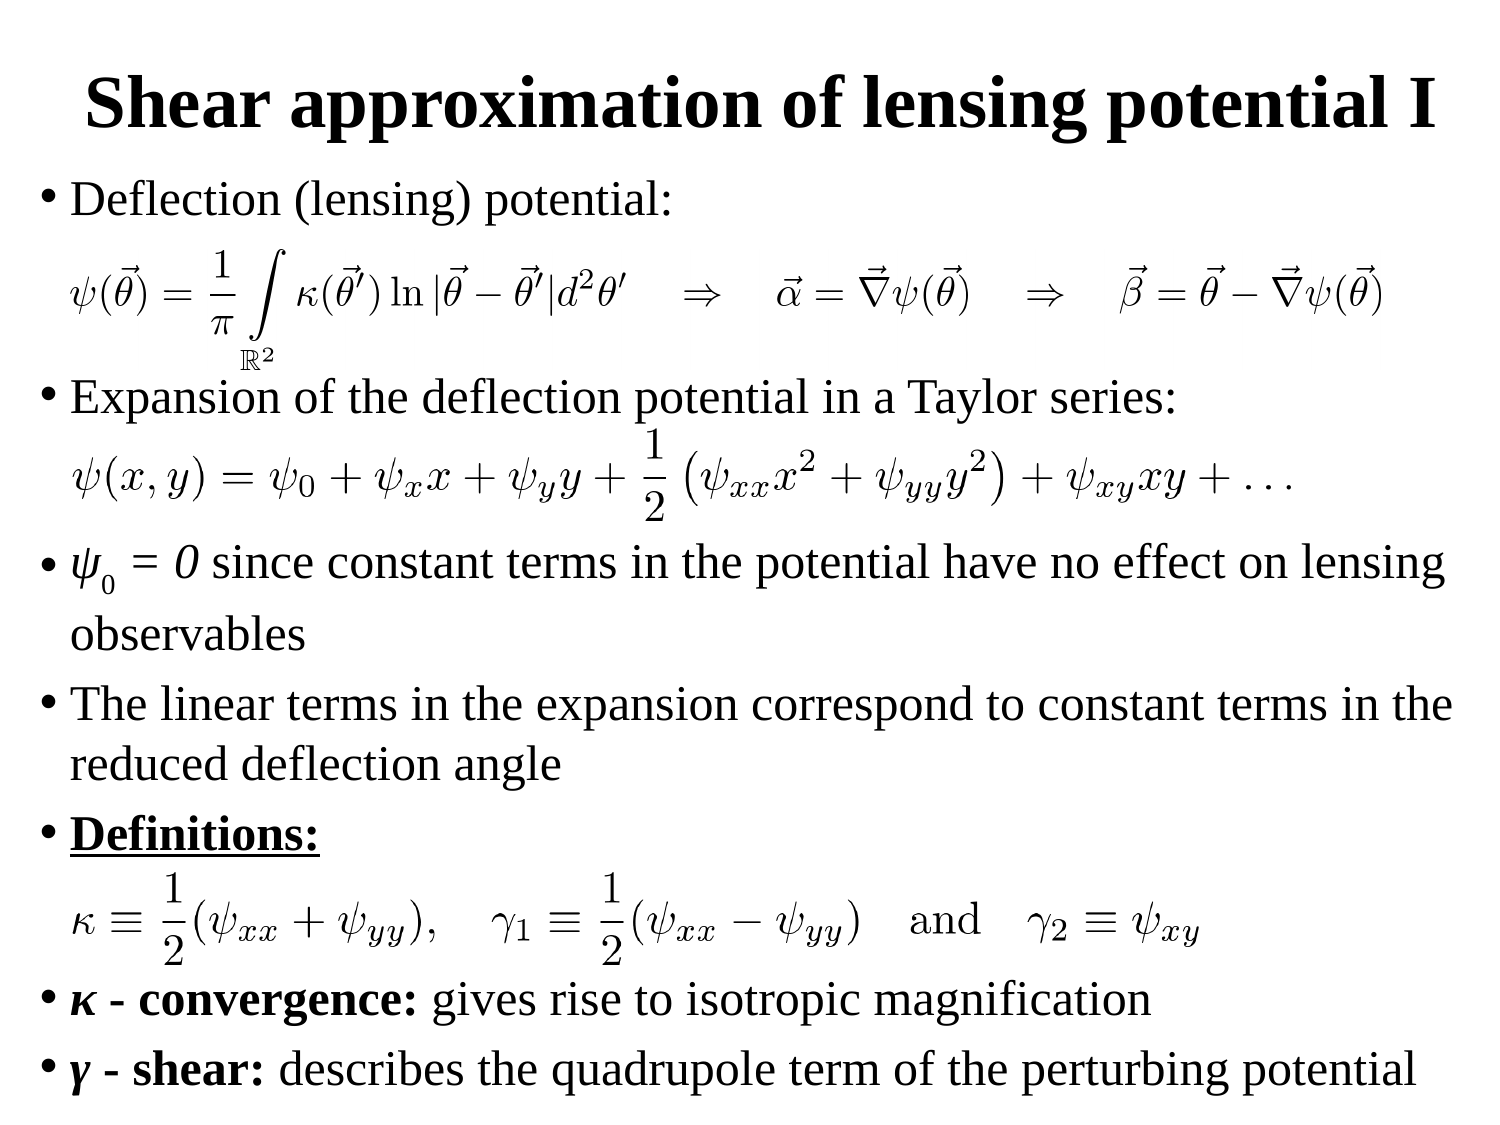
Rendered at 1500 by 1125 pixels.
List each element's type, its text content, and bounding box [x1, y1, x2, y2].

title Shear approximation of lensing potential I [37, 29, 1486, 158]
picture [72, 428, 1291, 521]
list Deflection (lensing) potential: Expansion of the deflection potential in a Taylor series: ψ0 = 0 since constant terms in the potential have no effect on lensing observables The linear terms in the expansion correspond to constant terms in the reduced deflection angle Definitions: κ - convergence: gives rise to isotropic magnification γ - shear: describes the quadrupole term of the perturbing potential [24, 158, 1488, 1104]
picture [72, 872, 1199, 965]
picture [70, 249, 1381, 370]
